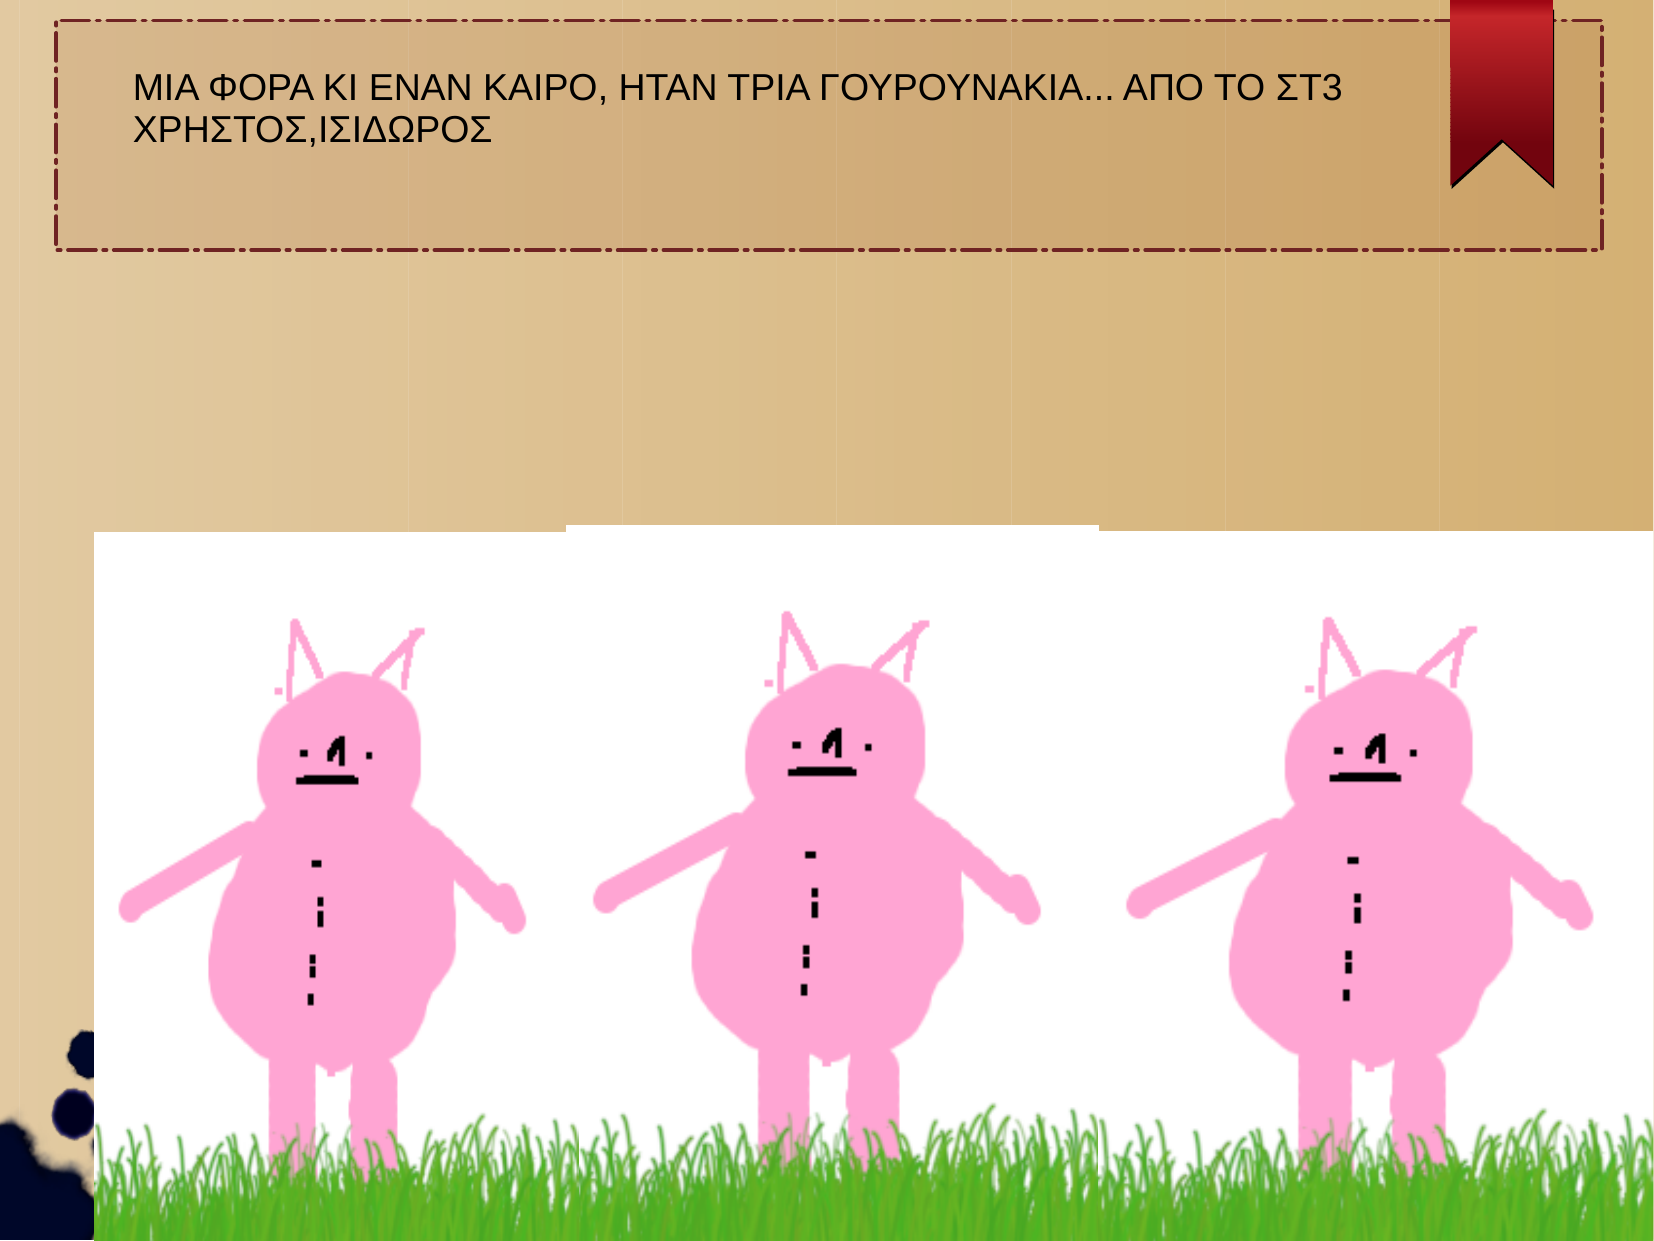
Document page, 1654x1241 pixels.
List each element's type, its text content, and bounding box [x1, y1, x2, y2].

text_box ΜΙΑ ΦΟΡΑ ΚΙ ΕΝΑΝ ΚΑΙΡΟ, ΗΤΑΝ ΤΡΙΑ ΓΟΥΡΟΥΝΑΚΙΑ... ΑΠΟ ΤΟ ΣΤ3 ΧΡΗΣΤΟΣ,ΙΣΙΔΩΡΟΣ [118, 59, 1465, 158]
picture [94, 525, 1654, 1241]
